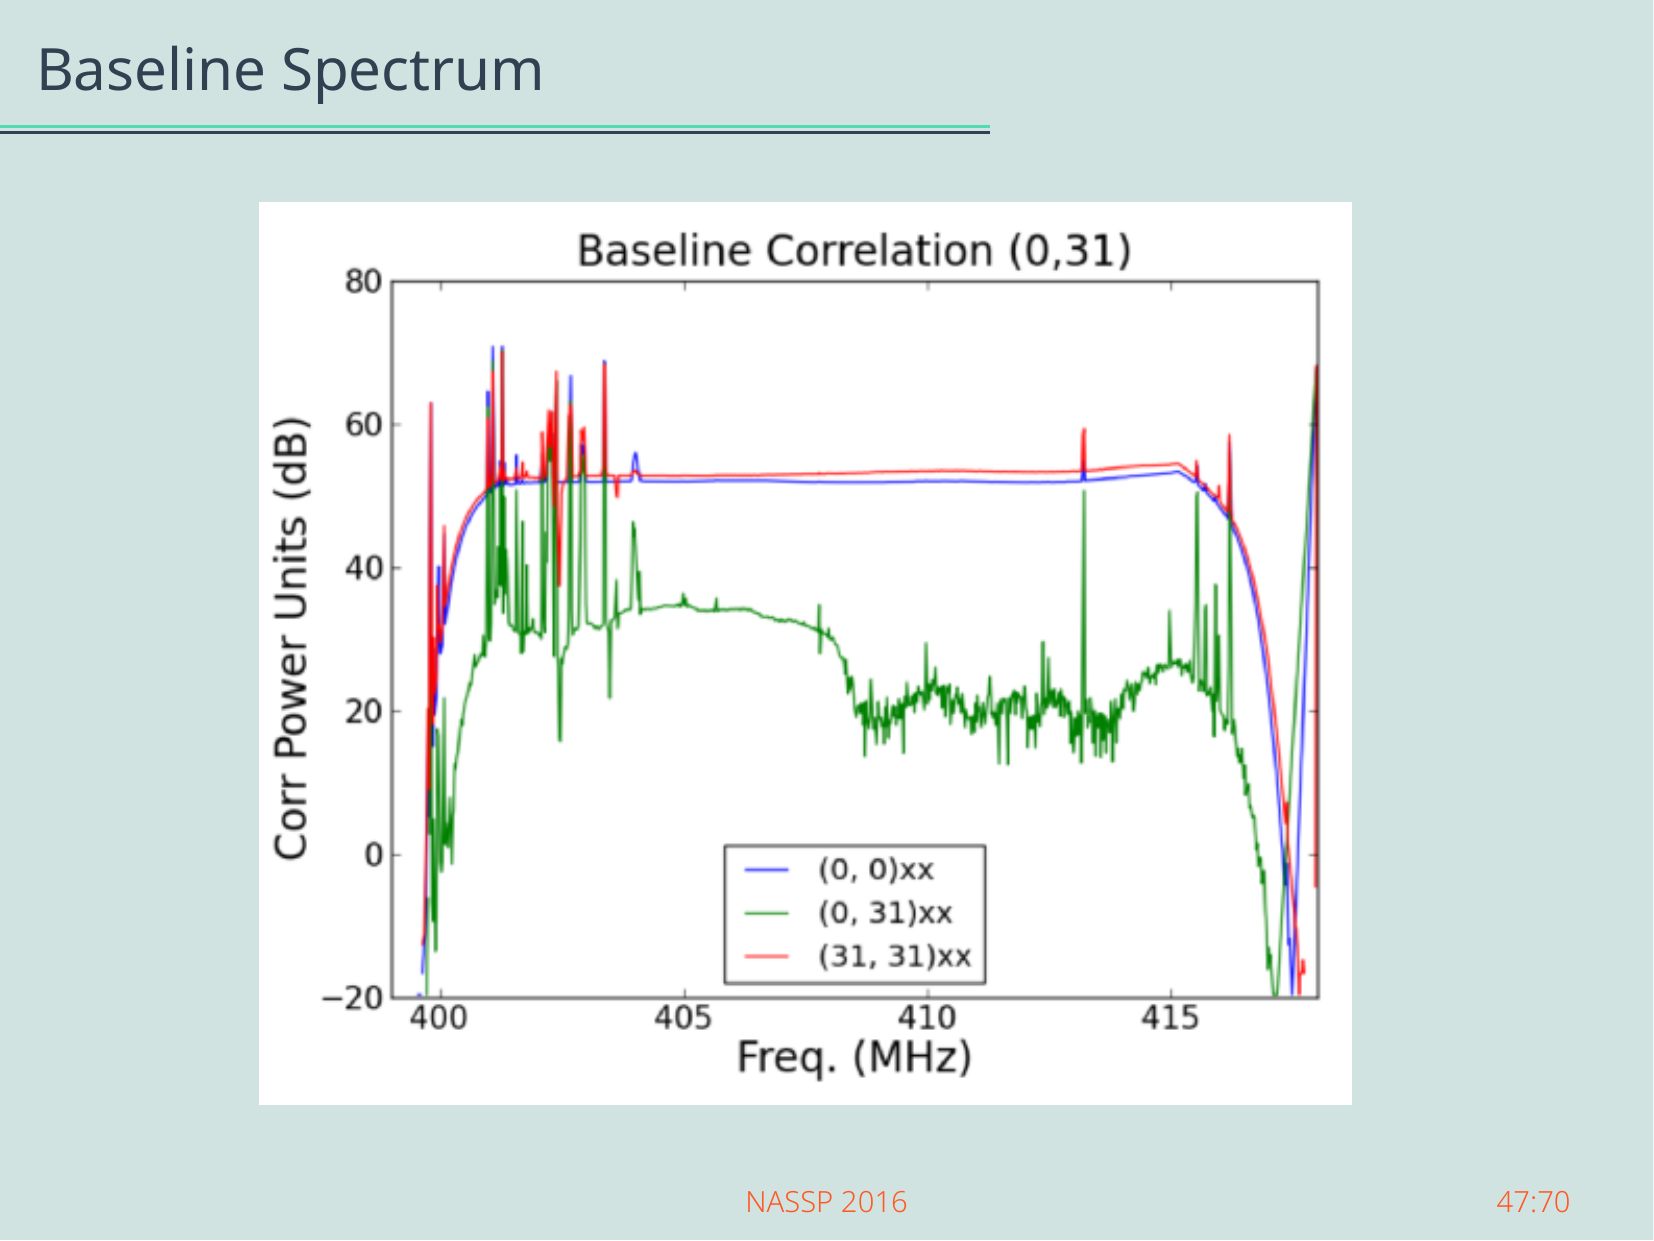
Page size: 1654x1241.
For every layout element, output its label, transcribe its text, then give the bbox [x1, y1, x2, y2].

text_box Baseline Spectrum [21, 20, 1061, 106]
picture [259, 202, 1352, 1105]
